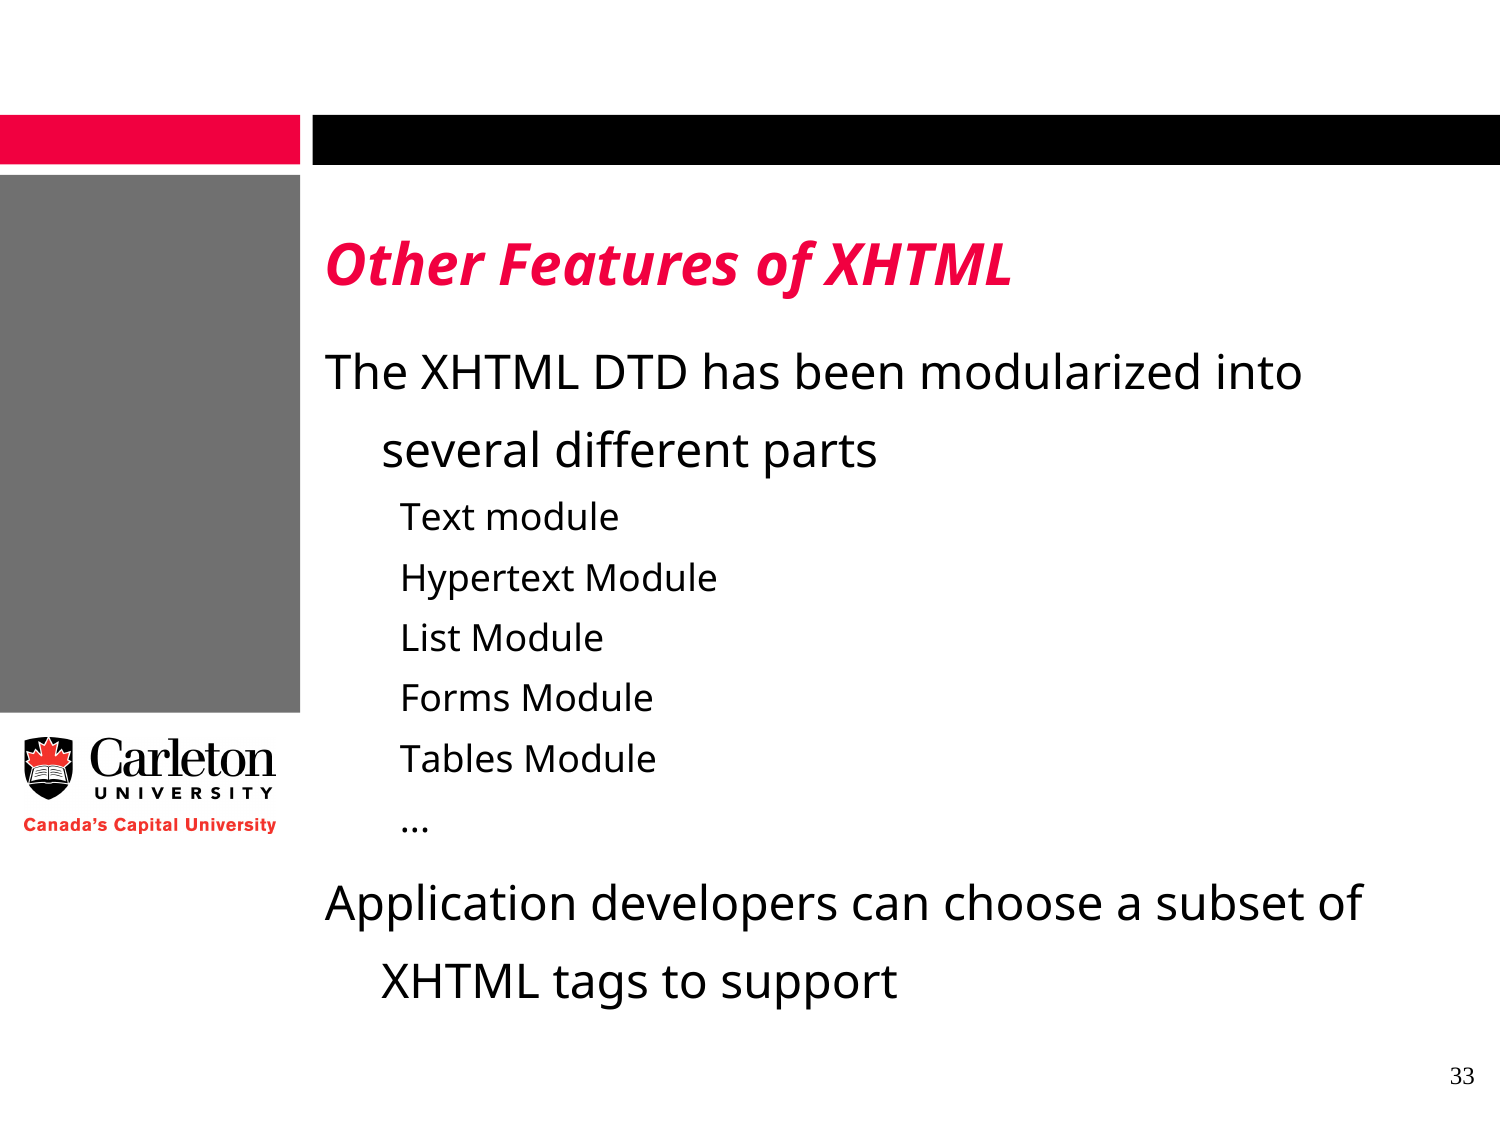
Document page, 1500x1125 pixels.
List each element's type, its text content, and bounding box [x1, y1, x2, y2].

title Other Features of XHTML [324, 194, 1450, 324]
picture [24, 737, 276, 834]
list The XHTML DTD has been modularized into several different parts Text module Hypertext Module List Module Forms Module Tables Module ... Application developers can choose a subset of XHTML tags to support [324, 324, 1450, 1036]
